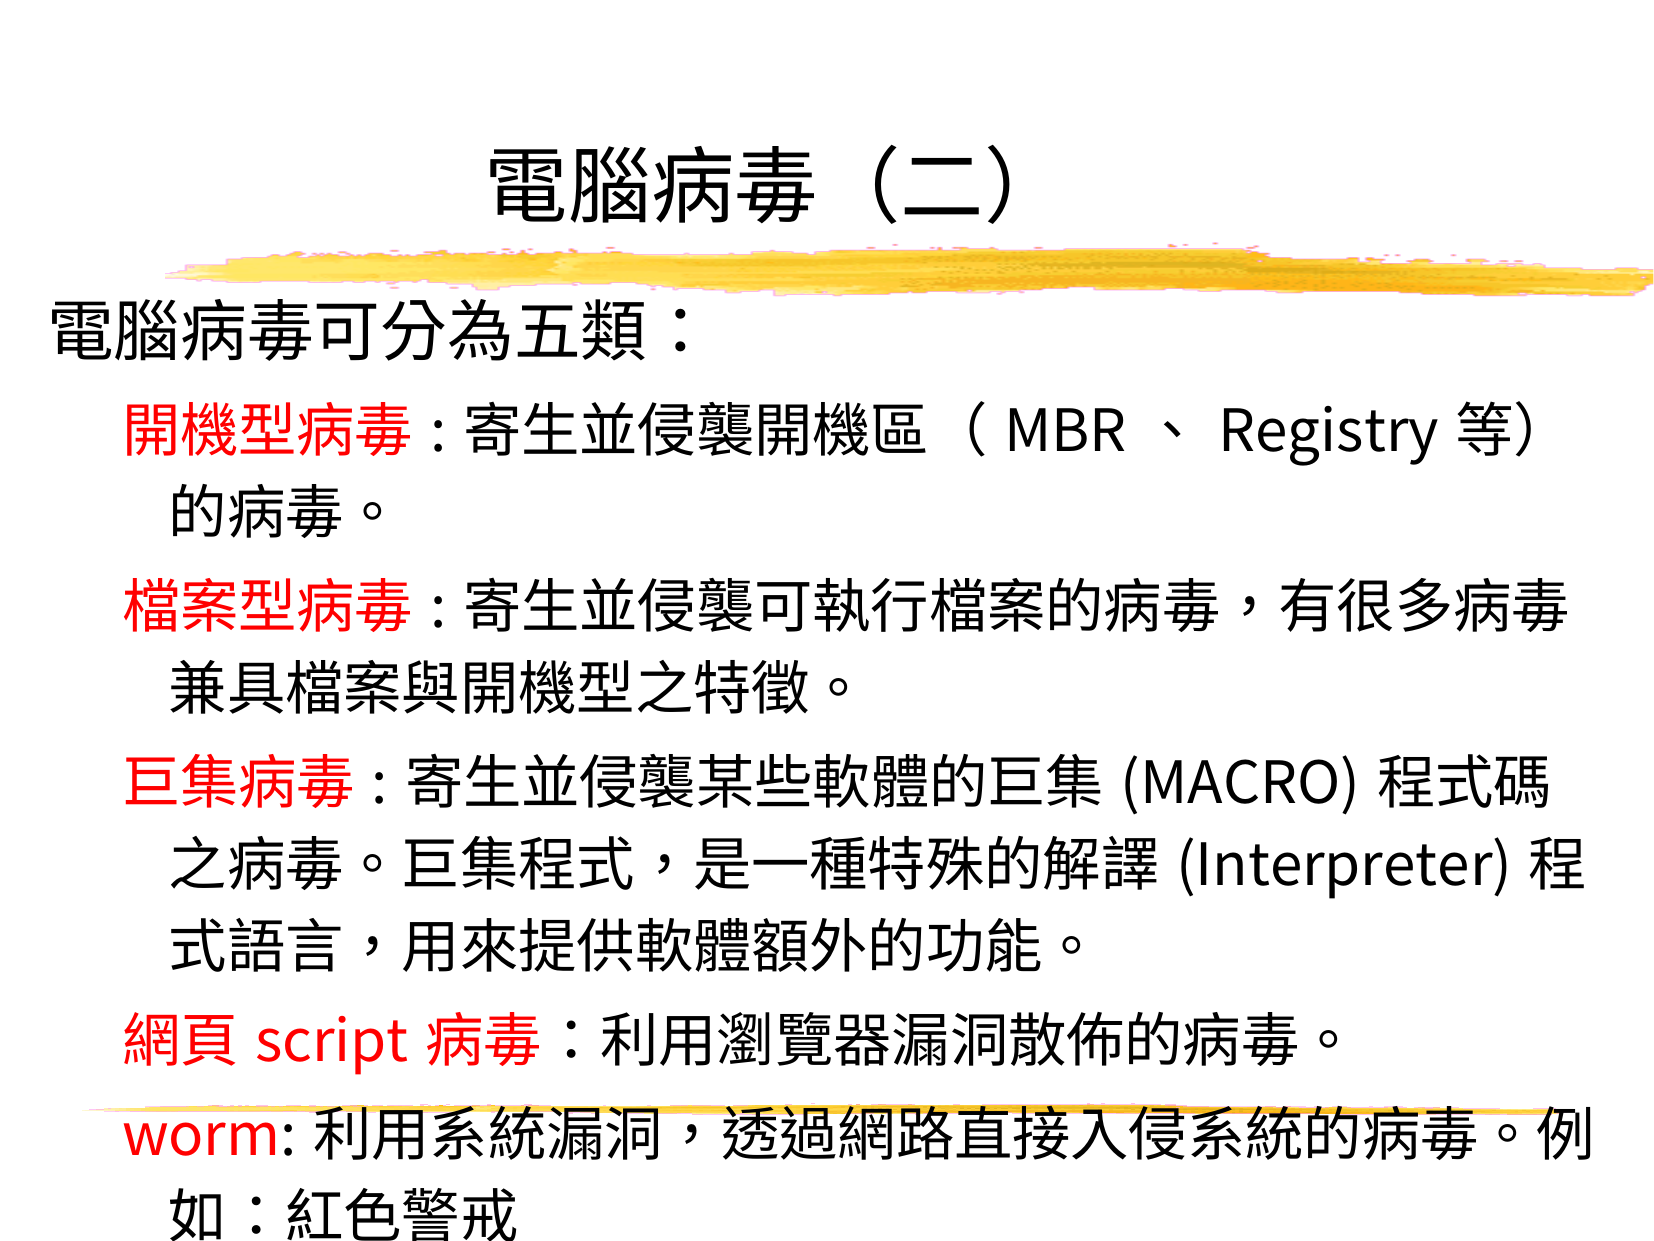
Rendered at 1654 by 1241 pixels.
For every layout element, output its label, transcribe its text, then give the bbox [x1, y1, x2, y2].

title 電腦病毒（二） [73, 41, 1479, 249]
picture [165, 237, 1654, 308]
list 電腦病毒可分為五類： 開機型病毒:寄生並侵襲開機區（MBR、Registry等）的病毒。 檔案型病毒:寄生並侵襲可執行檔案的病毒，有很多病毒兼具檔案與開機型之特徵。 巨集病毒:寄生並侵襲某些軟體的巨集(MACRO)程式碼之病毒。巨集程式，是一種特殊的解譯(Interpreter)程式語言，用來提供軟體額外的功能。 網頁script病毒：利用瀏覽器漏洞散佈的病毒。 worm:利用系統漏洞，透過網路直接入侵系統的病毒。例如：紅色警戒 最近的病毒大都利用電子郵件或網頁配合社交工程（人性弱點）來傳播。 [32, 272, 1615, 1141]
